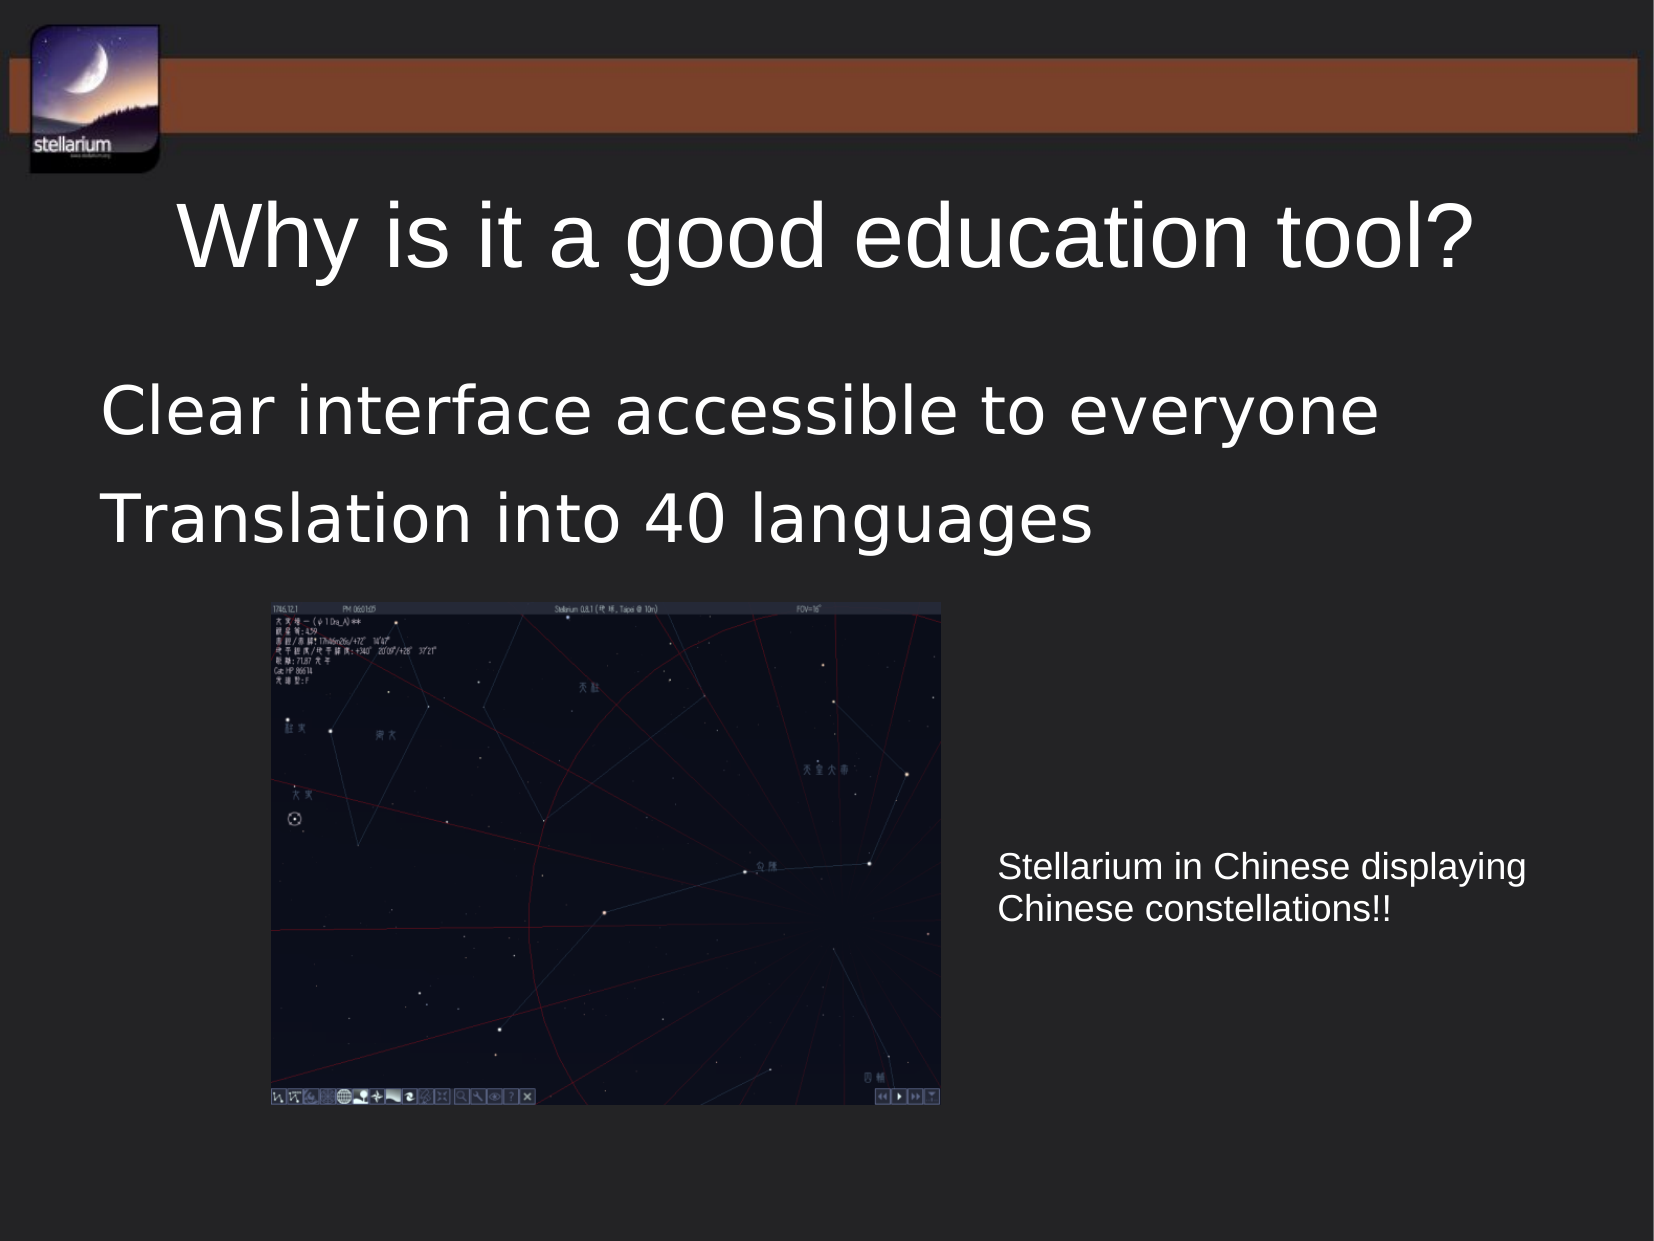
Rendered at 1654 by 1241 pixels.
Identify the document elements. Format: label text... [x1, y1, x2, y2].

list Clear interface accessible to everyone Translation into 40 languages [82, 372, 1571, 1192]
title Why is it a good education tool? [82, 132, 1571, 340]
text_box Stellarium in Chinese displaying Chinese constellations!! [982, 838, 1542, 938]
picture [0, 0, 1654, 1241]
